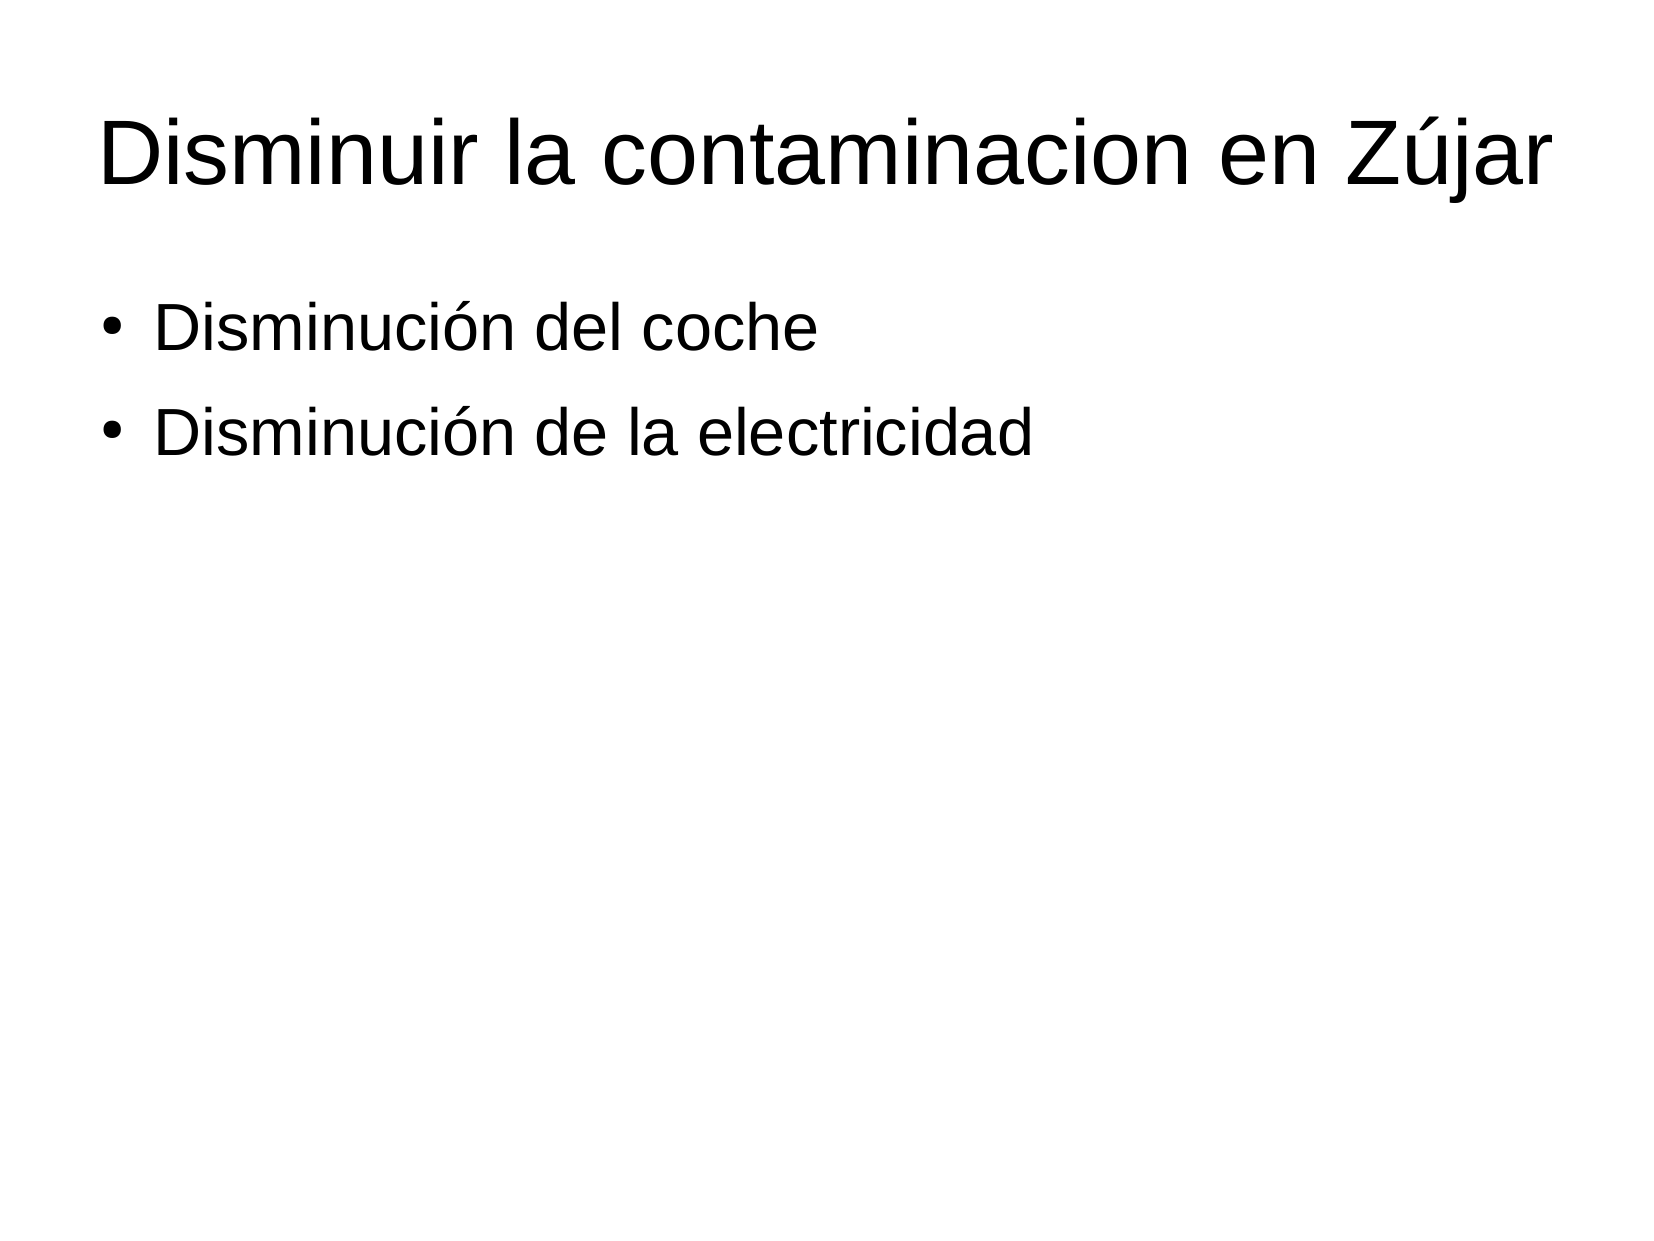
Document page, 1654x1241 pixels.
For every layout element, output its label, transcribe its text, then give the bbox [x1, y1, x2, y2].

title Disminuir la contaminacion en Zújar [82, 49, 1571, 257]
list Disminución del coche Disminución de la electricidad [82, 290, 1571, 1010]
